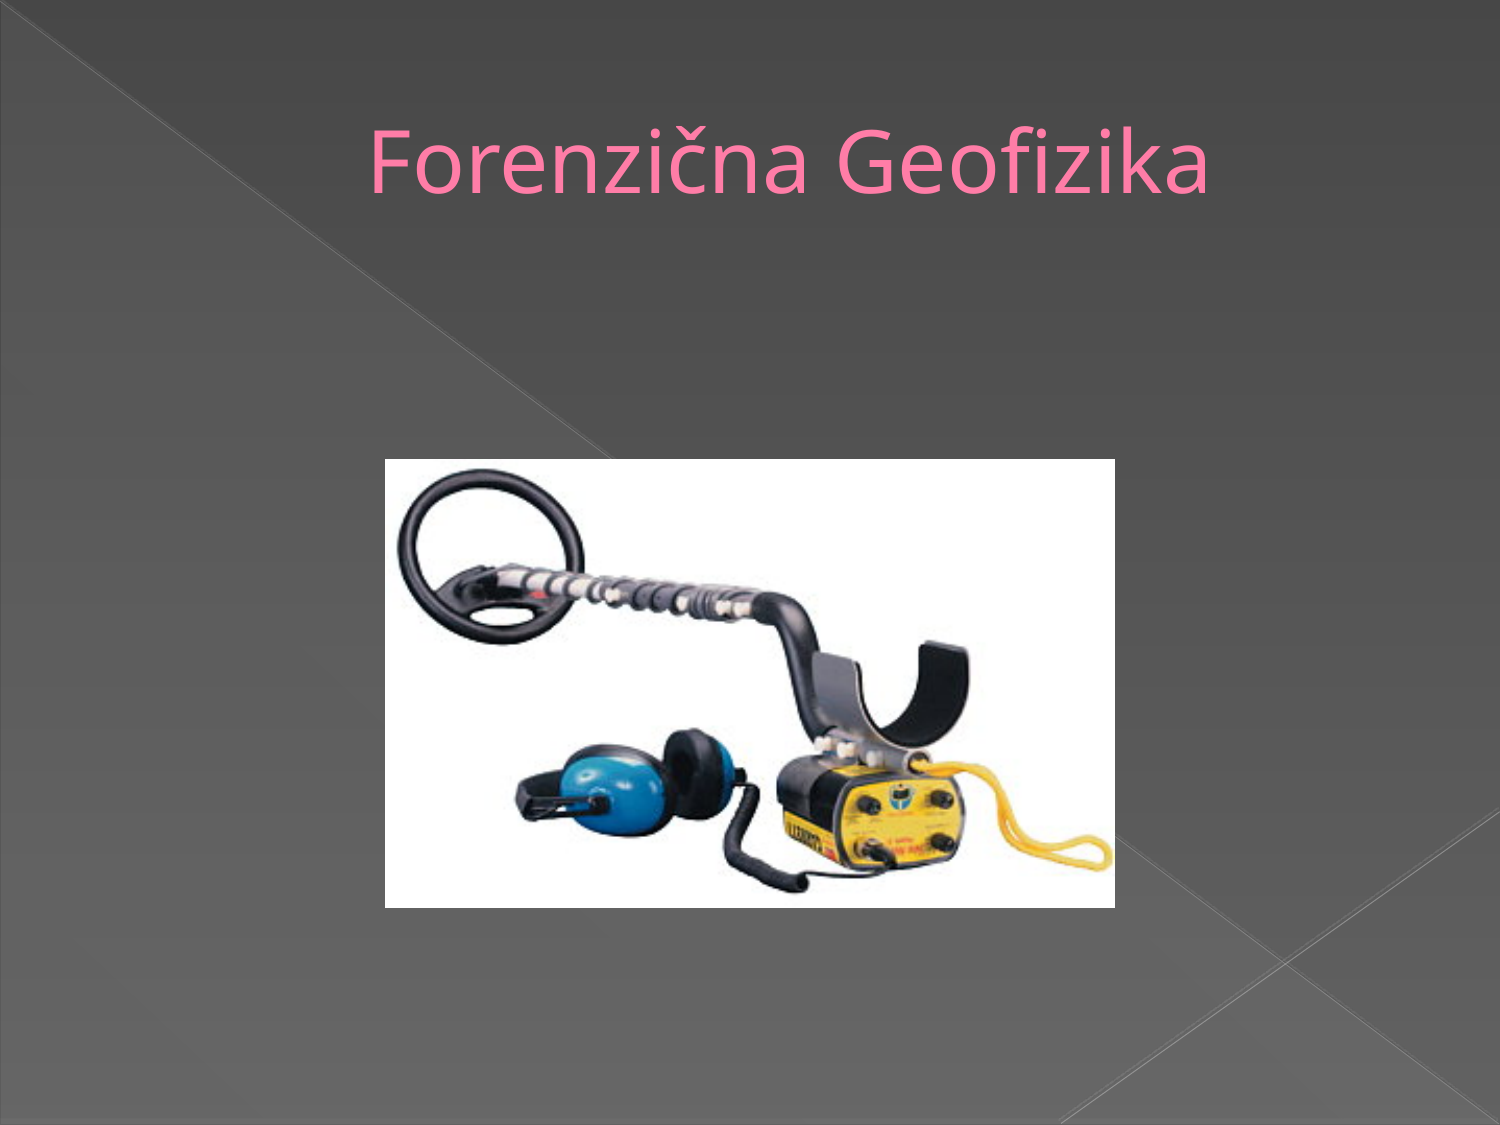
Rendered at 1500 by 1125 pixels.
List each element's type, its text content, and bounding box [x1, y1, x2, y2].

picture [385, 459, 1115, 908]
title Forenzična Geofizika [75, 43, 1425, 274]
